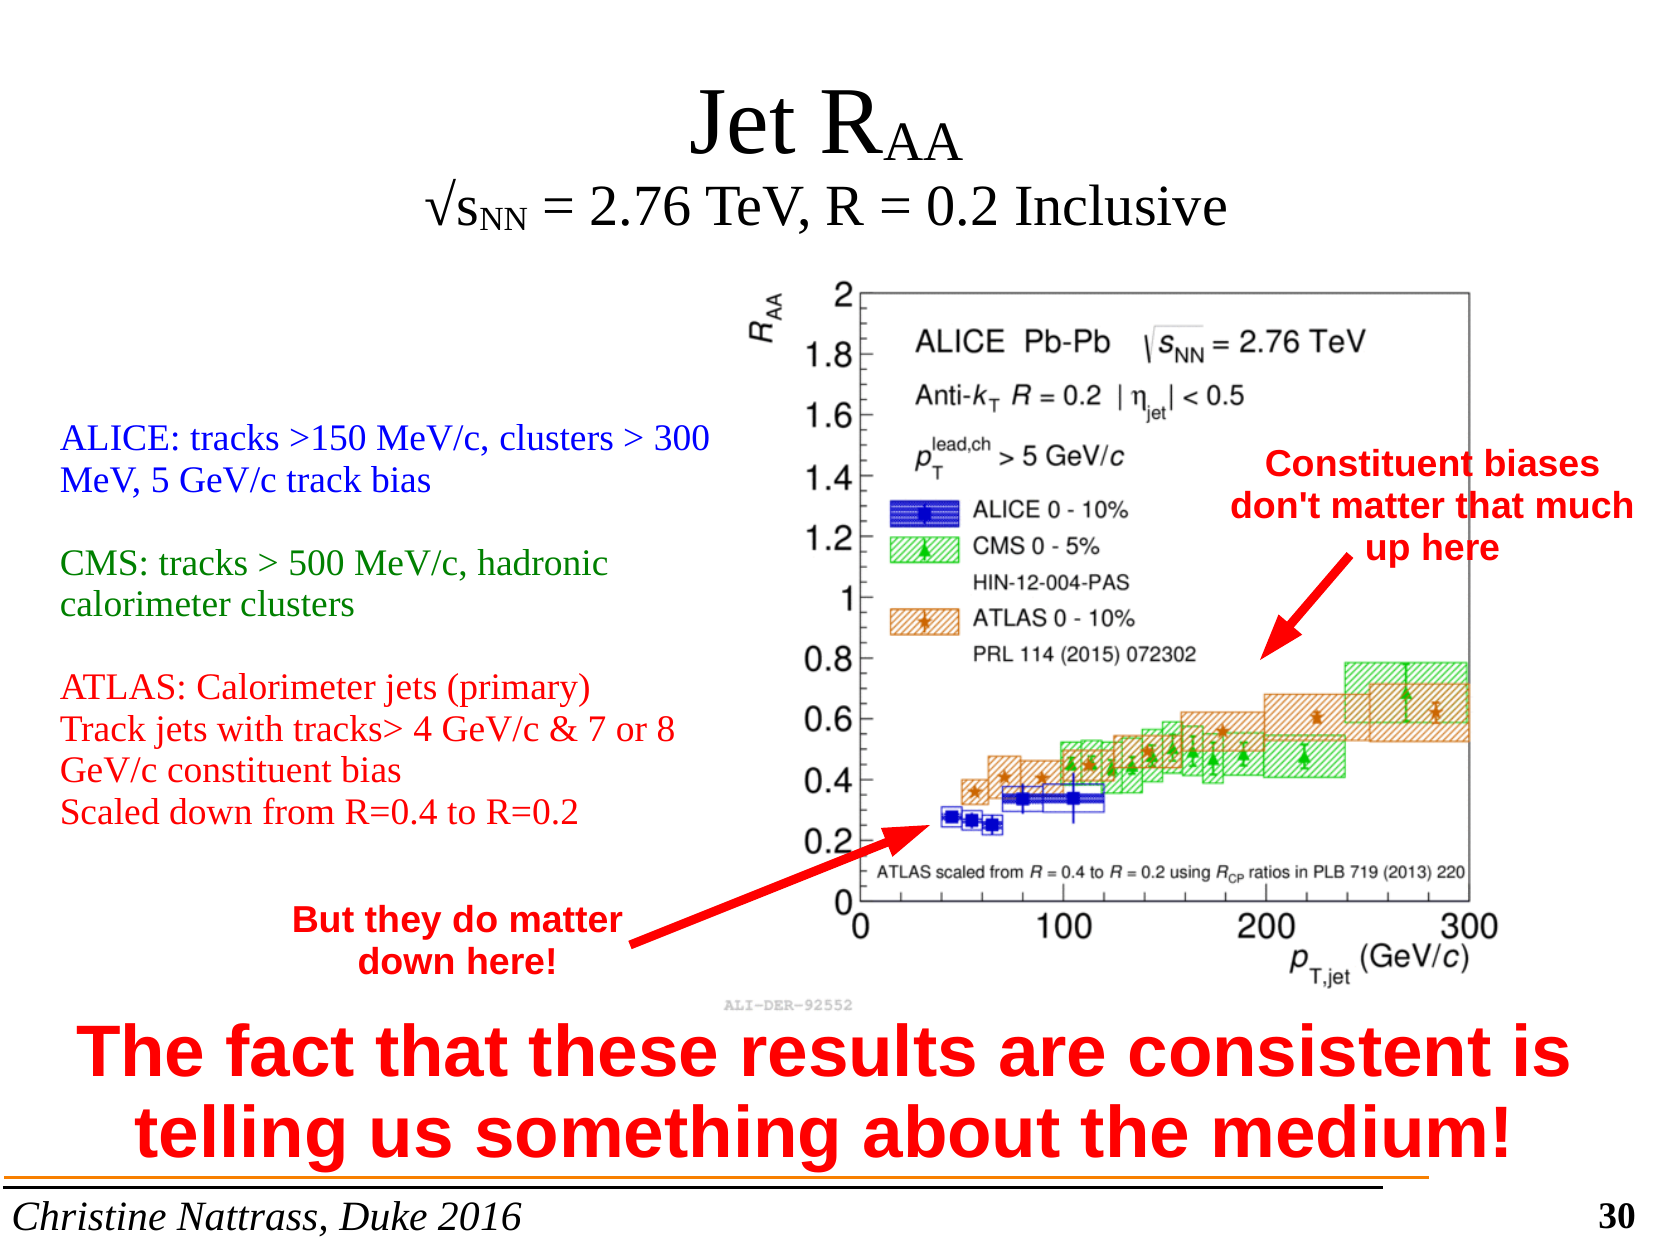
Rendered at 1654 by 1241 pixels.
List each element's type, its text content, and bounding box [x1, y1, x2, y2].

picture [720, 263, 1501, 1002]
text_box The fact that these results are consistent is telling us something about the medium! [30, 1002, 1621, 1186]
title Jet RAA √sNN = 2.76 TeV, R = 0.2 Inclusive [82, 42, 1571, 264]
text_box But they do matter down here! [225, 891, 691, 991]
text_box ALICE: tracks >150 MeV/c, clusters > 300 MeV, 5 GeV/c track bias CMS: tracks > 500 MeV/c, hadronic calorimeter clusters ATLAS: Calorimeter jets (primary) Track jets with tracks> 4 GeV/c & 7 or 8 GeV/c constituent bias Scaled down from R=0.4 to R=0.2 [45, 409, 751, 884]
text_box Constituent biases don't matter that much up here [1200, 435, 1653, 576]
